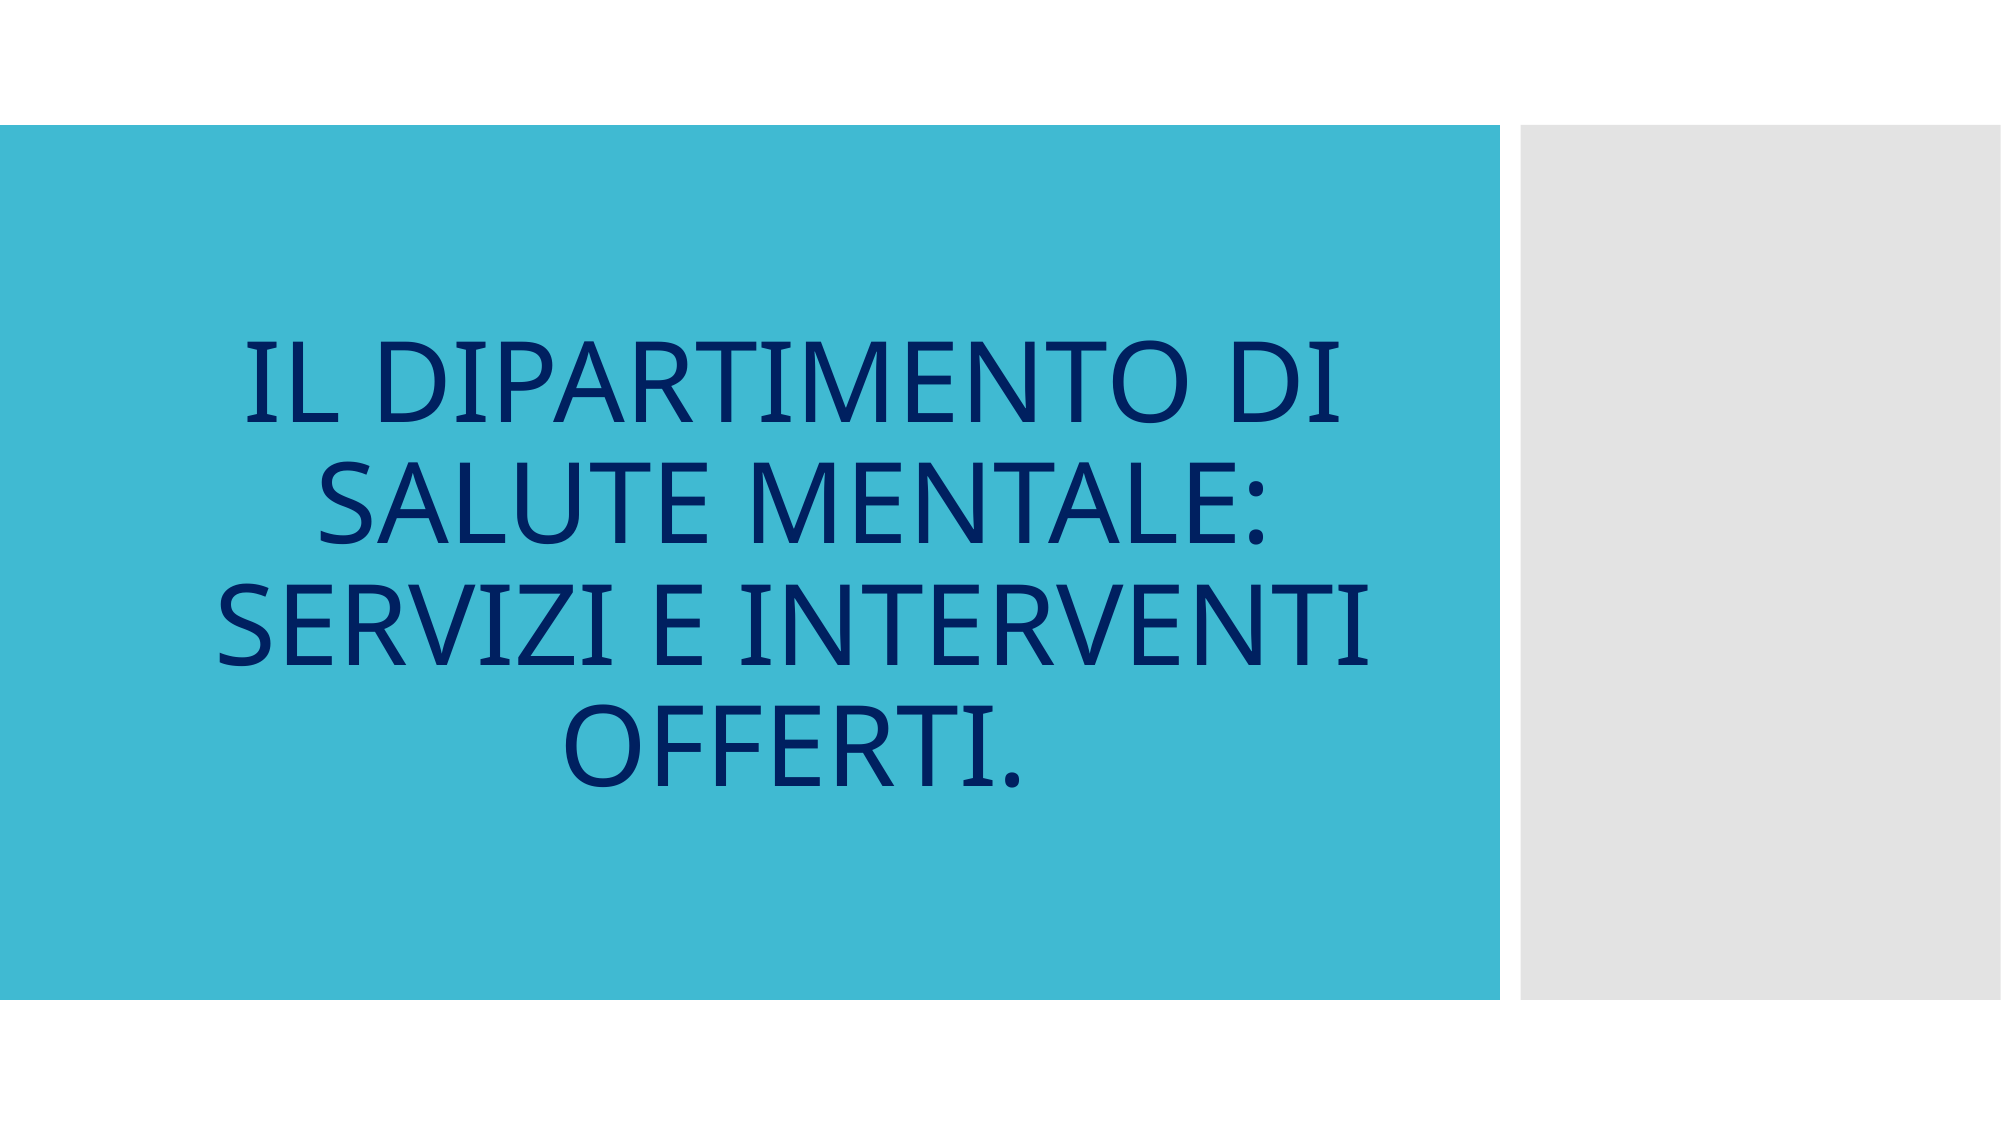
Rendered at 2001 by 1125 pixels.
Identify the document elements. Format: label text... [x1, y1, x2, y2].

title Il dipartimento di salute mentale: SERVIZI E INTERVENTI OFFERTI. [150, 210, 1438, 819]
